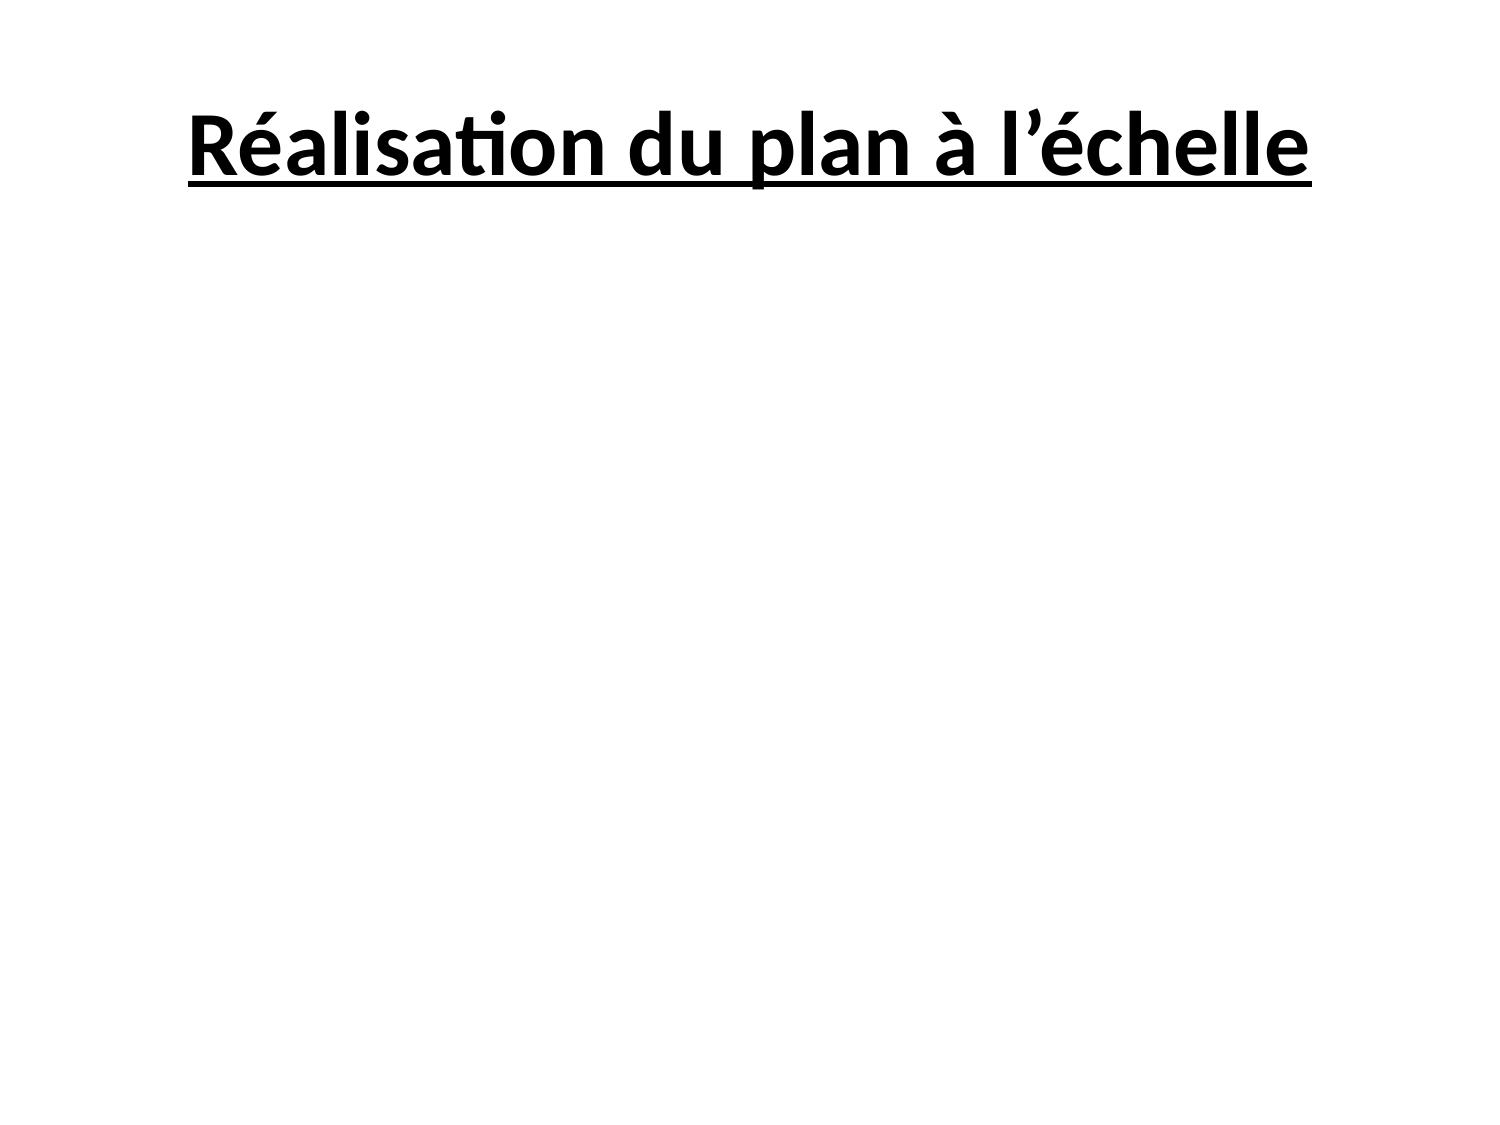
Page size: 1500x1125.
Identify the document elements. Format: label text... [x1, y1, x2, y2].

title Réalisation du plan à l’échelle [75, 45, 1425, 233]
